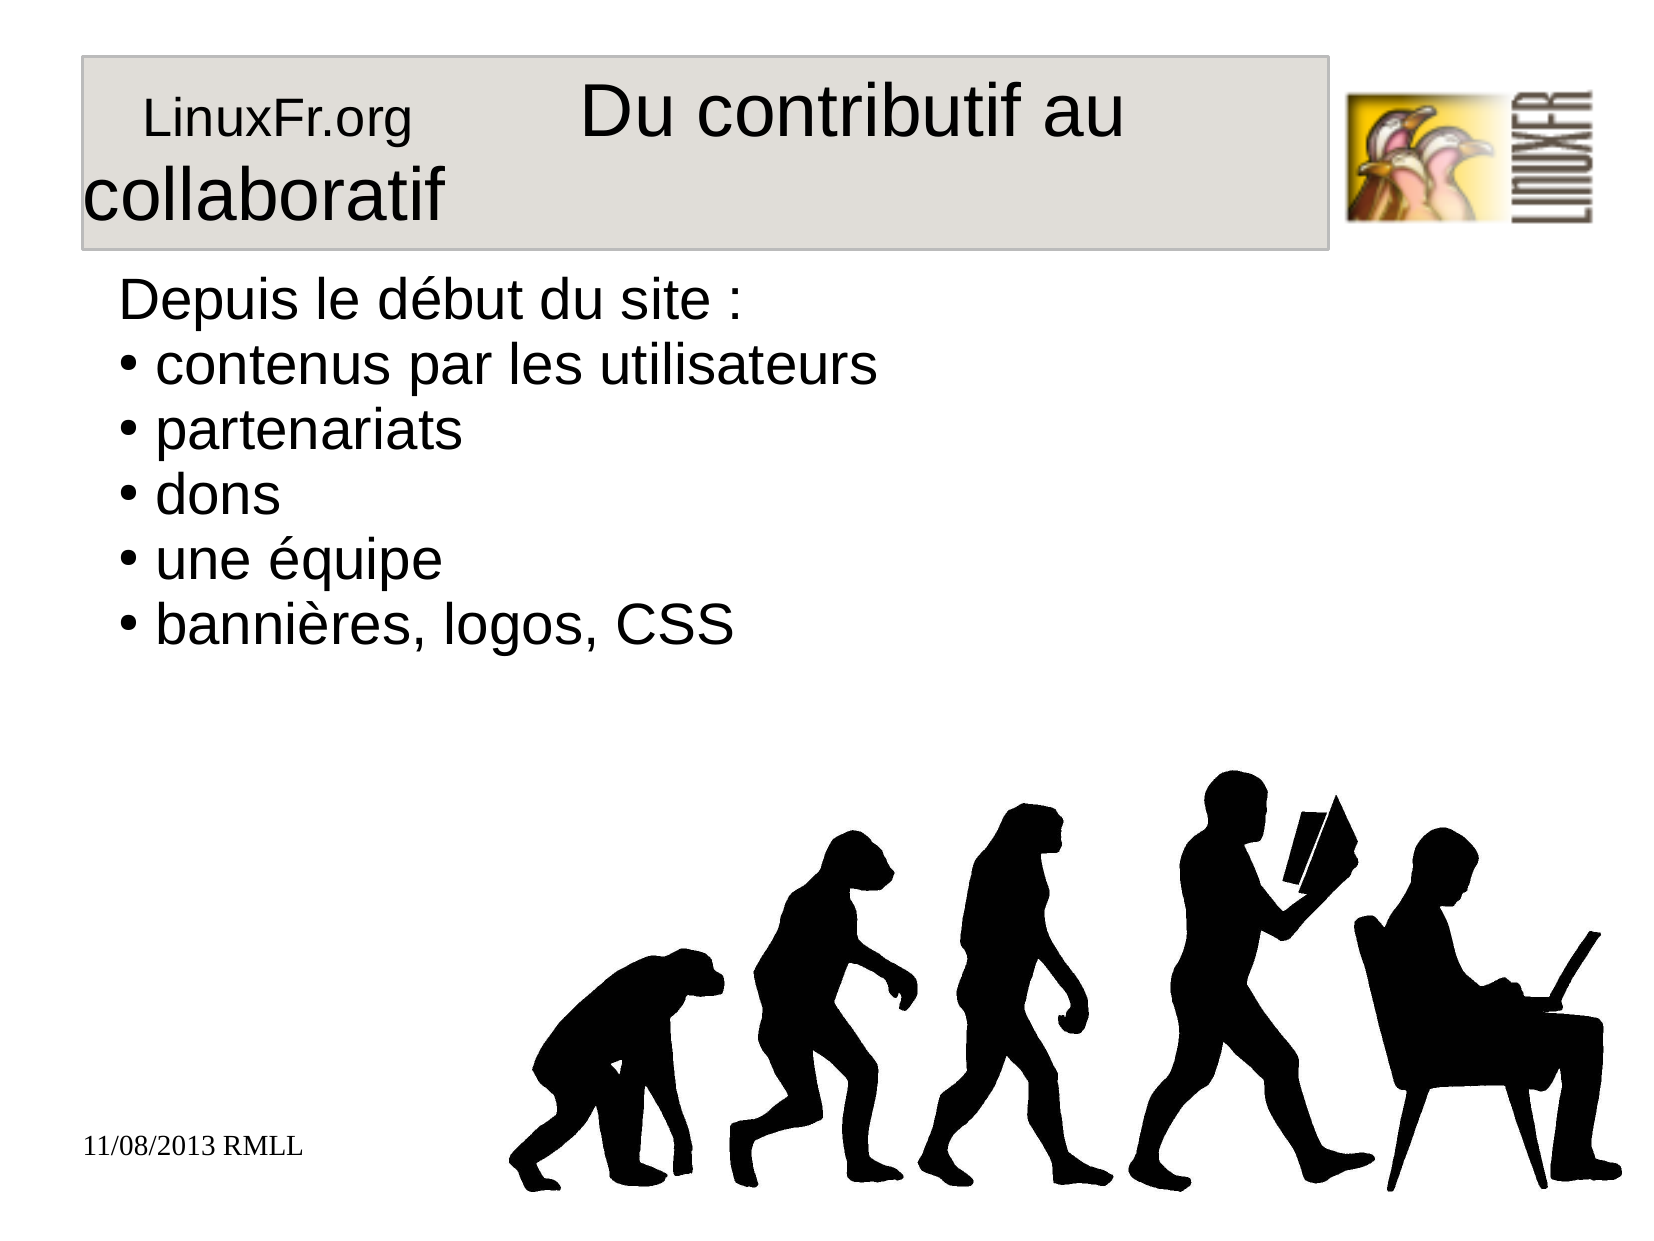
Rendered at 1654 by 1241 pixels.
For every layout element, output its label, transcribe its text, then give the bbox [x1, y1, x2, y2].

picture [501, 751, 1645, 1211]
picture [1341, 88, 1601, 229]
title LinuxFr.org Du contributif au collaboratif [82, 56, 1329, 250]
subtitle Depuis le début du site : contenus par les utilisateurs partenariats dons une équipe bannières, logos, CSS [82, 266, 1625, 1071]
